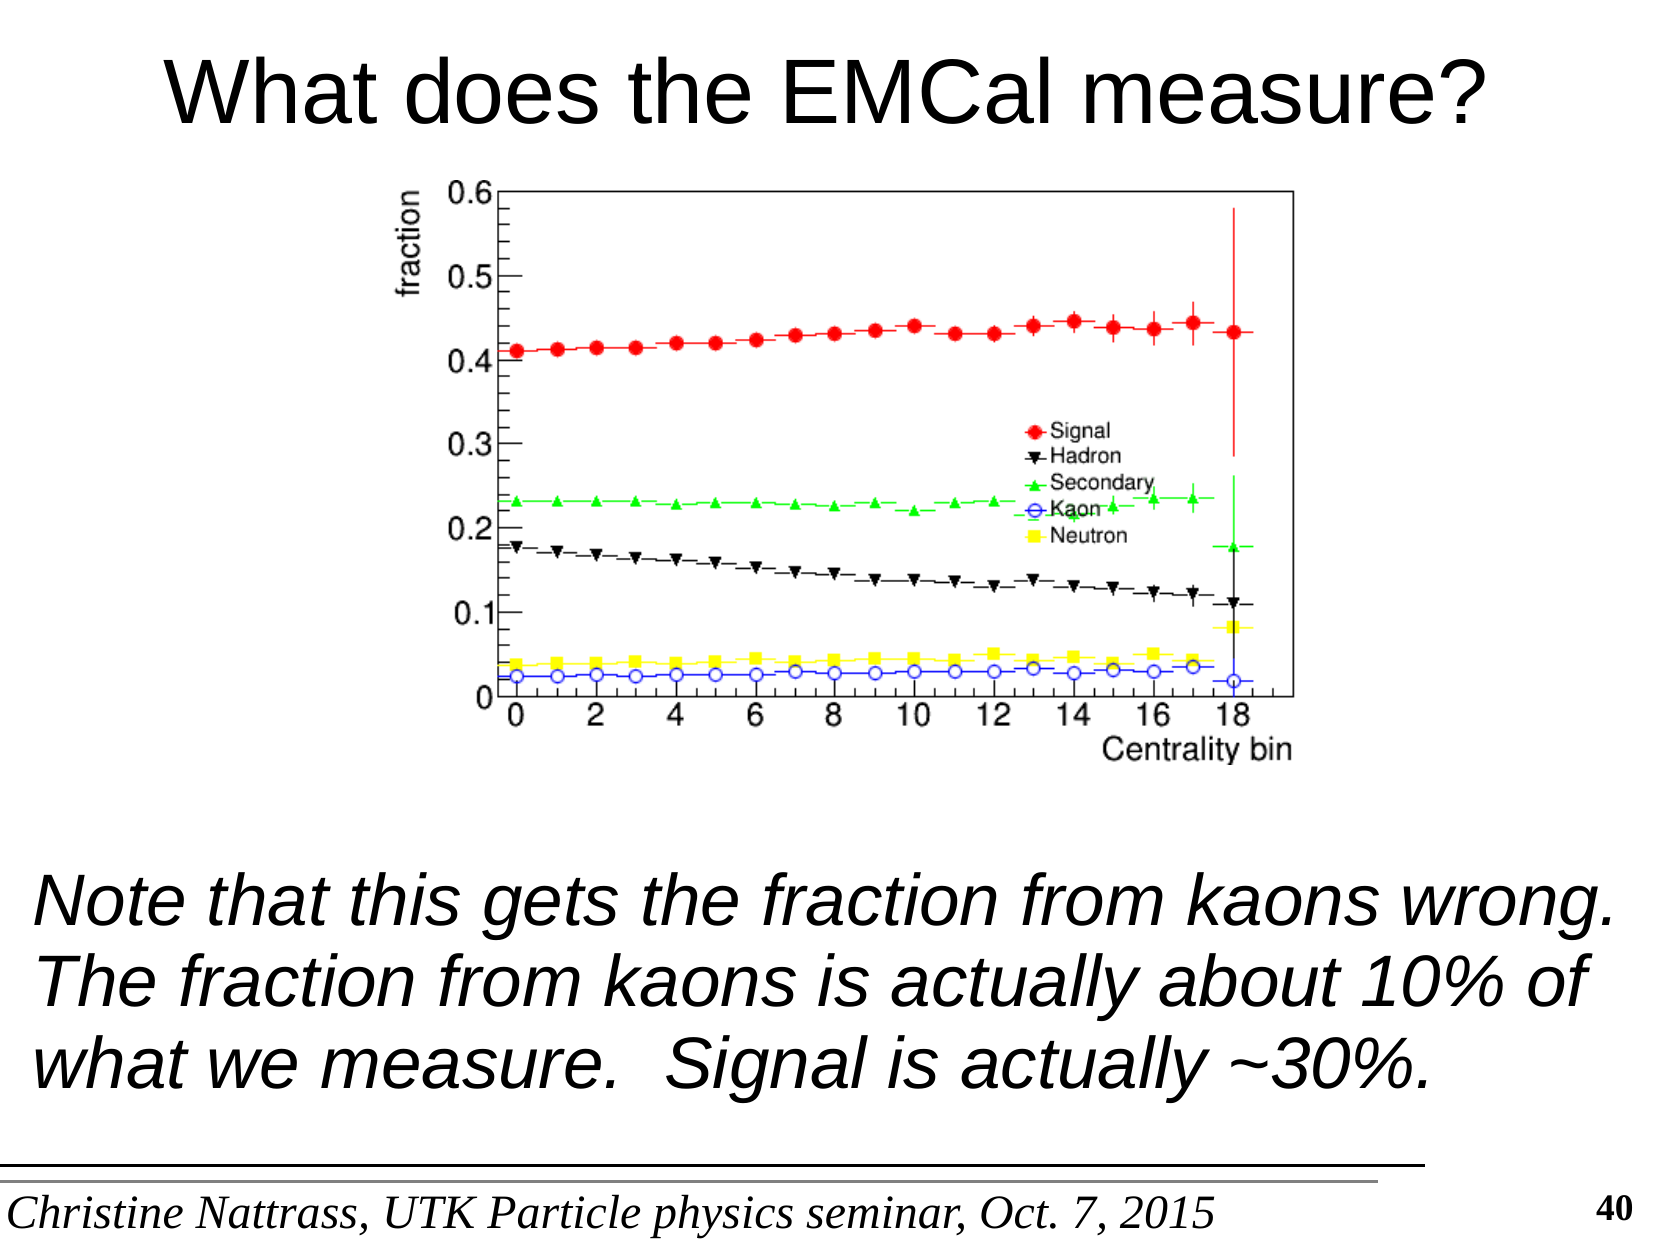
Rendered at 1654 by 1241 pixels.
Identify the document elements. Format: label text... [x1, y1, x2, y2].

title What does the EMCal measure? [82, 0, 1571, 196]
text_box Note that this gets the fraction from kaons wrong. The fraction from kaons is actually about 10% of what we measure. Signal is actually ~30%. [18, 851, 1654, 1112]
picture [388, 180, 1321, 766]
